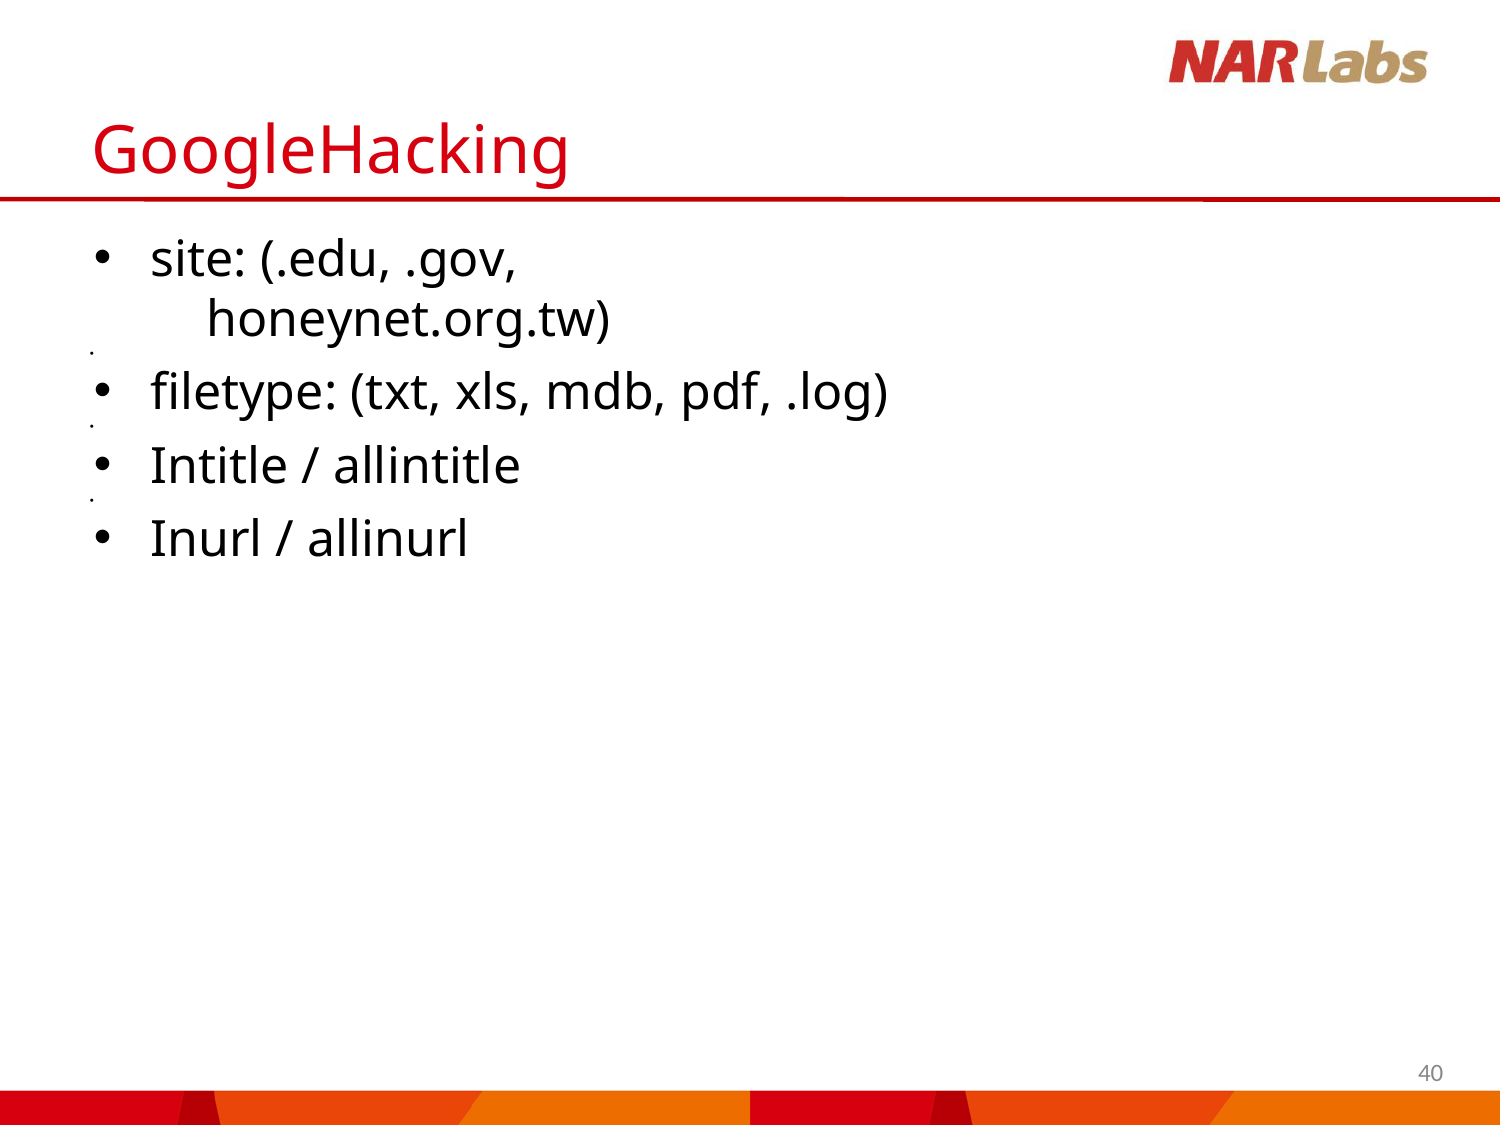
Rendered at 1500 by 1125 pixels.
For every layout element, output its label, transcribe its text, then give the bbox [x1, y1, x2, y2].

text_box site: (.edu, .gov, honeynet.org.tw) filetype: (txt, xls, mdb, pdf, .log) Intitle / allintitle Inurl / allinurl [89, 226, 921, 504]
text_box 40 [1416, 1056, 1446, 1090]
title GoogleHacking [89, 107, 1411, 189]
